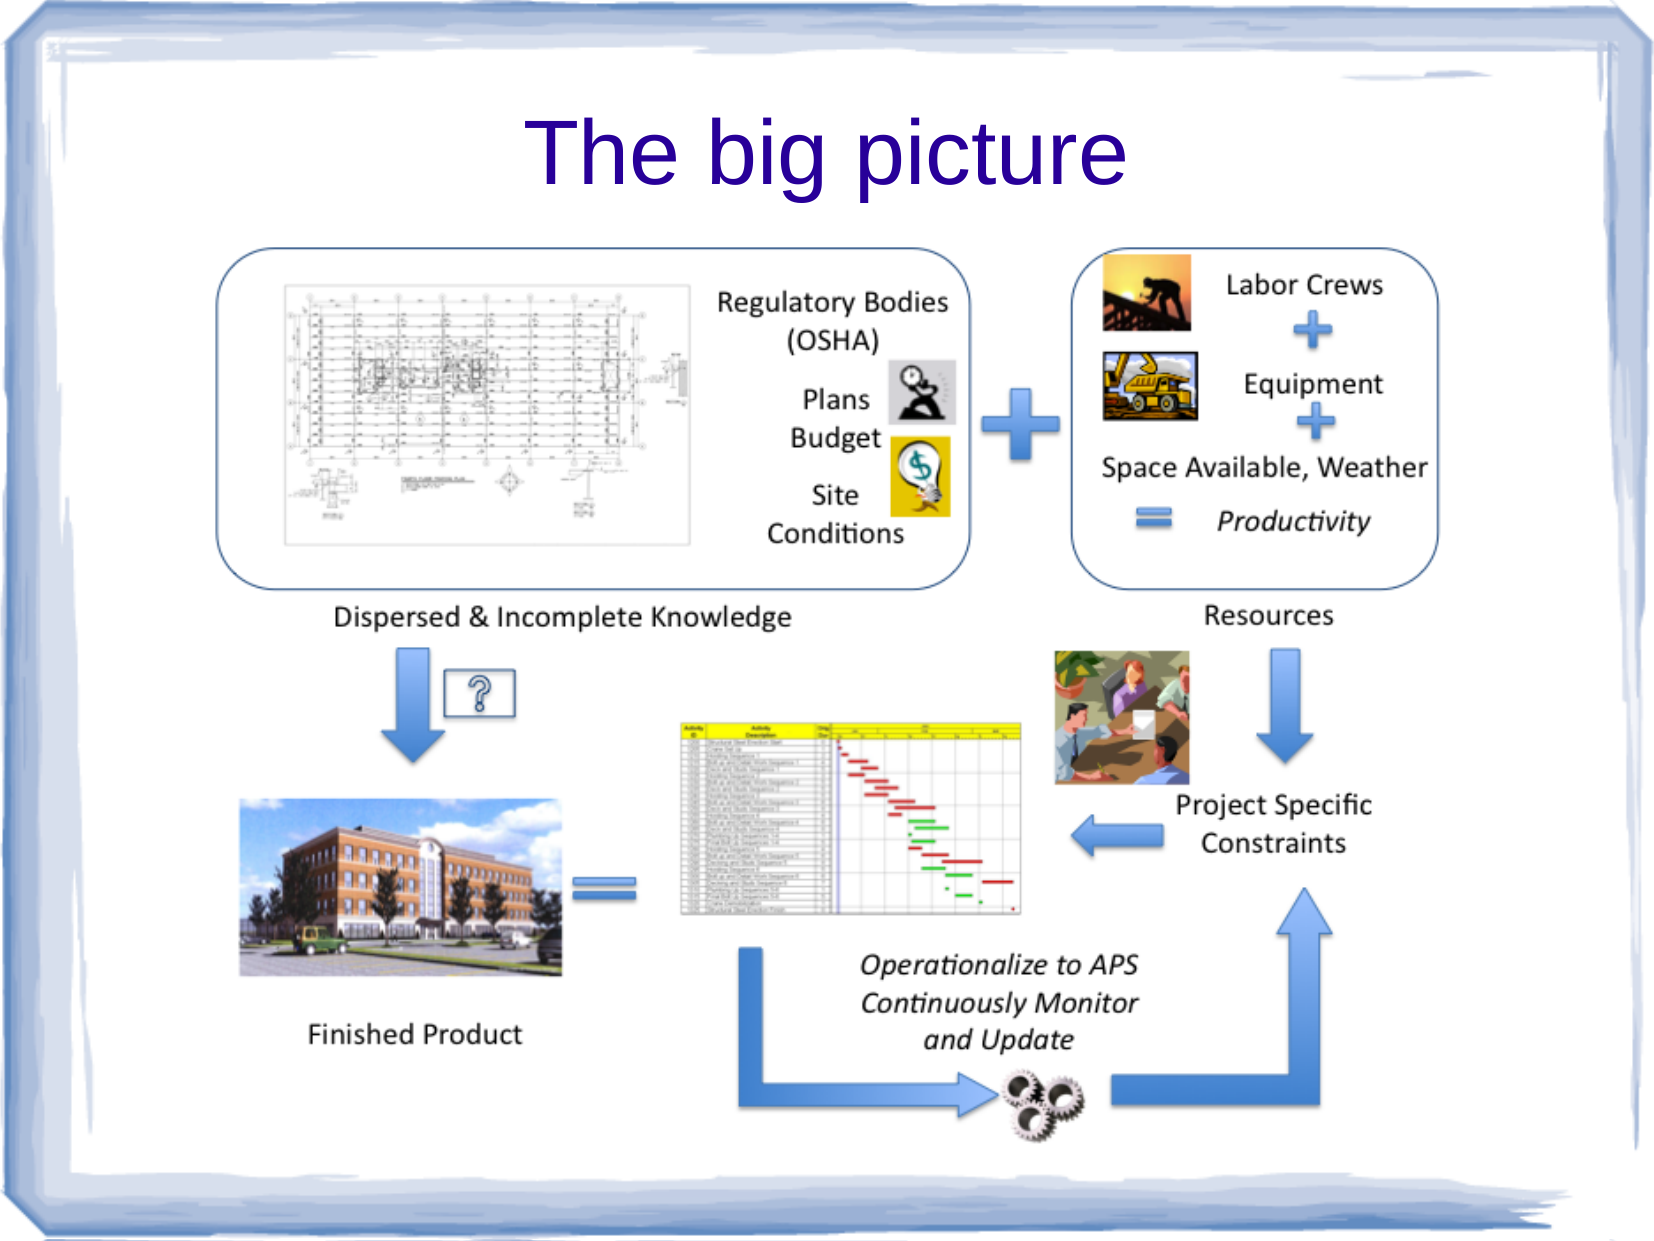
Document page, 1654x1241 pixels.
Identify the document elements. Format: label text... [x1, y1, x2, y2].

picture [0, 0, 1654, 1241]
title The big picture [82, 56, 1571, 250]
